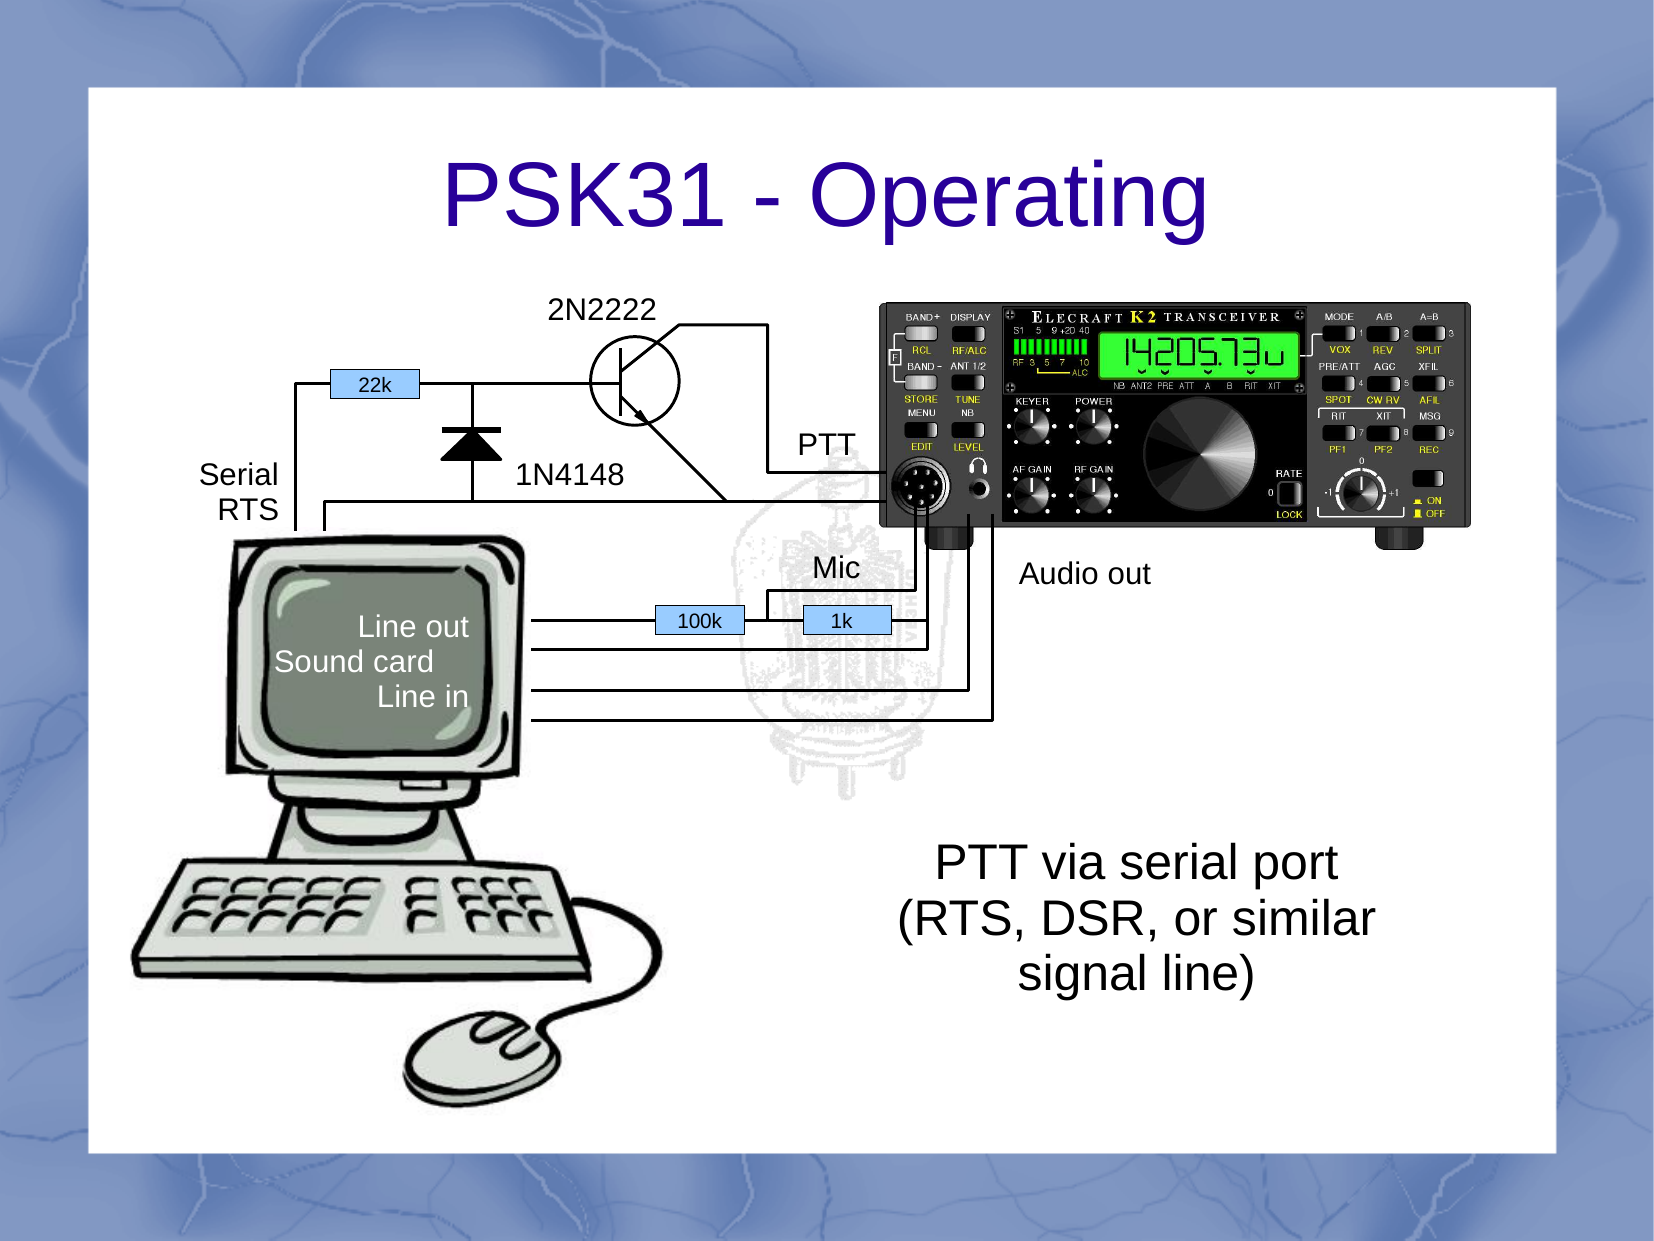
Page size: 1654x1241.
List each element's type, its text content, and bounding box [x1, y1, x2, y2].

text_box 22k [330, 366, 420, 405]
text_box PTT [767, 419, 886, 469]
text_box Mic [797, 543, 886, 593]
text_box 2N2222 [513, 283, 691, 336]
text_box Audio out [1003, 549, 1300, 599]
text_box 100k [655, 602, 745, 641]
picture [0, 0, 1654, 1241]
text_box 1k [797, 602, 886, 641]
title PSK31 - Operating [118, 98, 1536, 291]
text_box Line out Sound card Line in [188, 602, 485, 722]
text_box [886, 605, 892, 635]
text_box [441, 433, 496, 460]
text_box Serial RTS [147, 448, 296, 537]
text_box PTT via serial port (RTS, DSR, or similar signal line) [826, 826, 1447, 1063]
text_box 1N4148 [496, 448, 644, 502]
